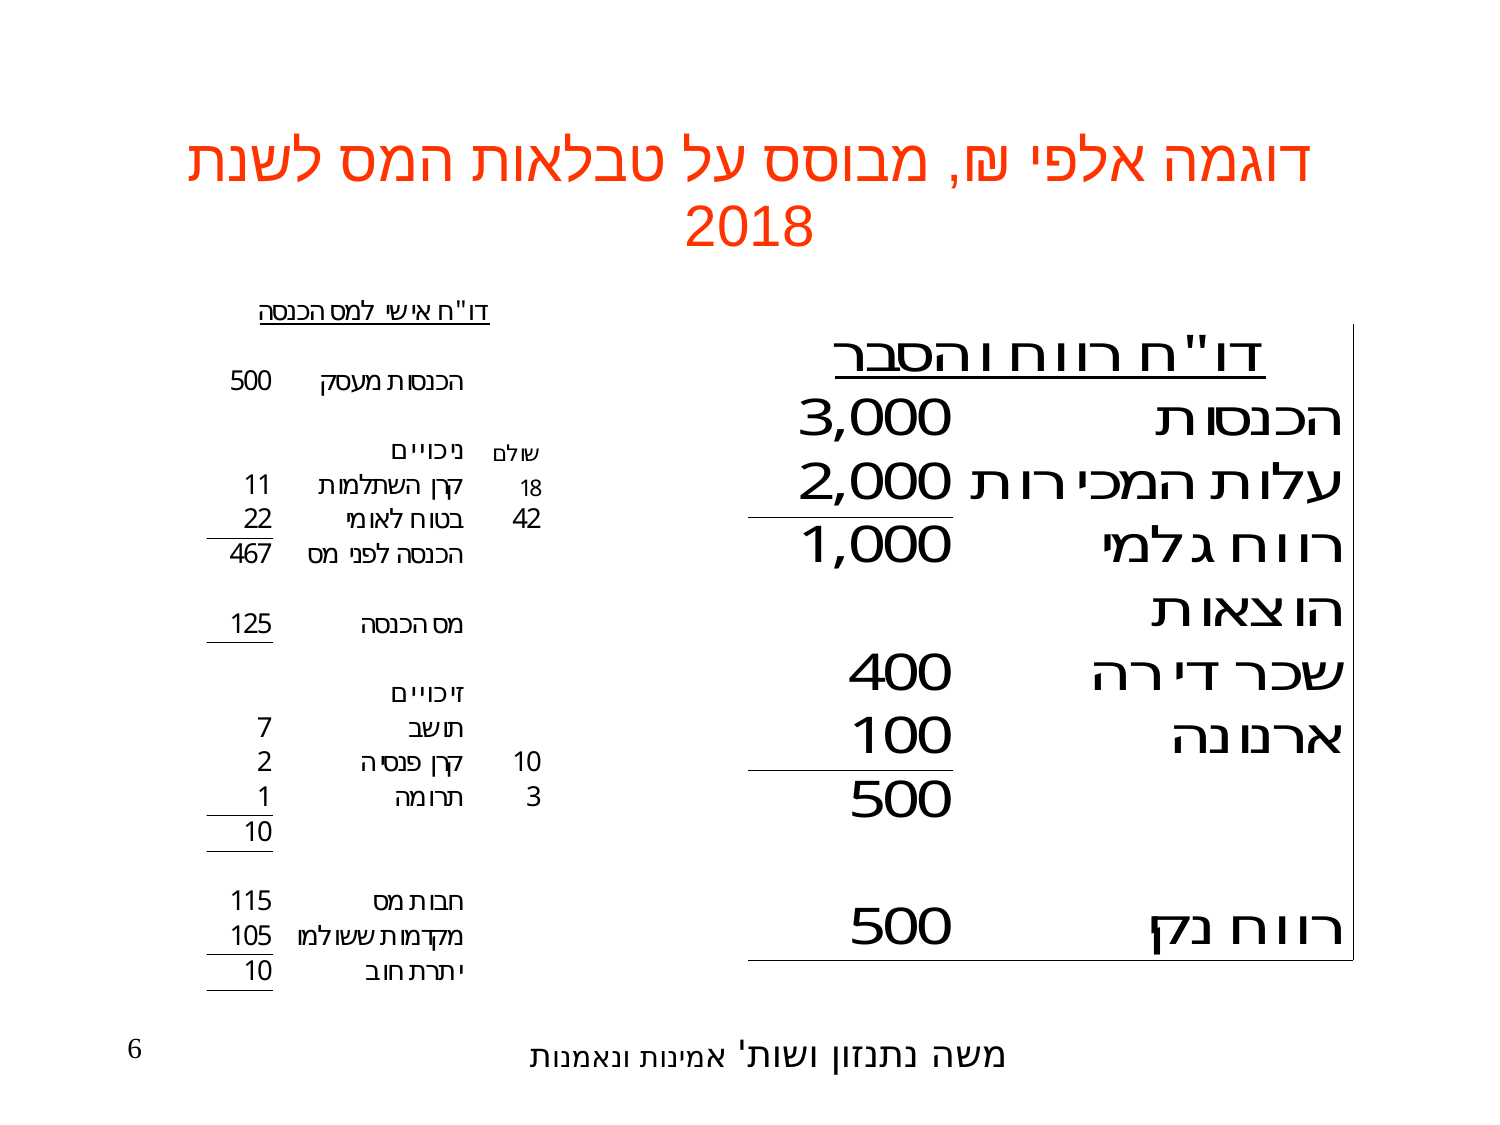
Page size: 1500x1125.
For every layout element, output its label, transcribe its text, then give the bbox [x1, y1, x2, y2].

chart [206, 295, 545, 992]
title דוגמה אלפי ₪, מבוסס על טבלאות המס לשנת 2018 [112, 99, 1388, 288]
picture [748, 324, 1359, 967]
